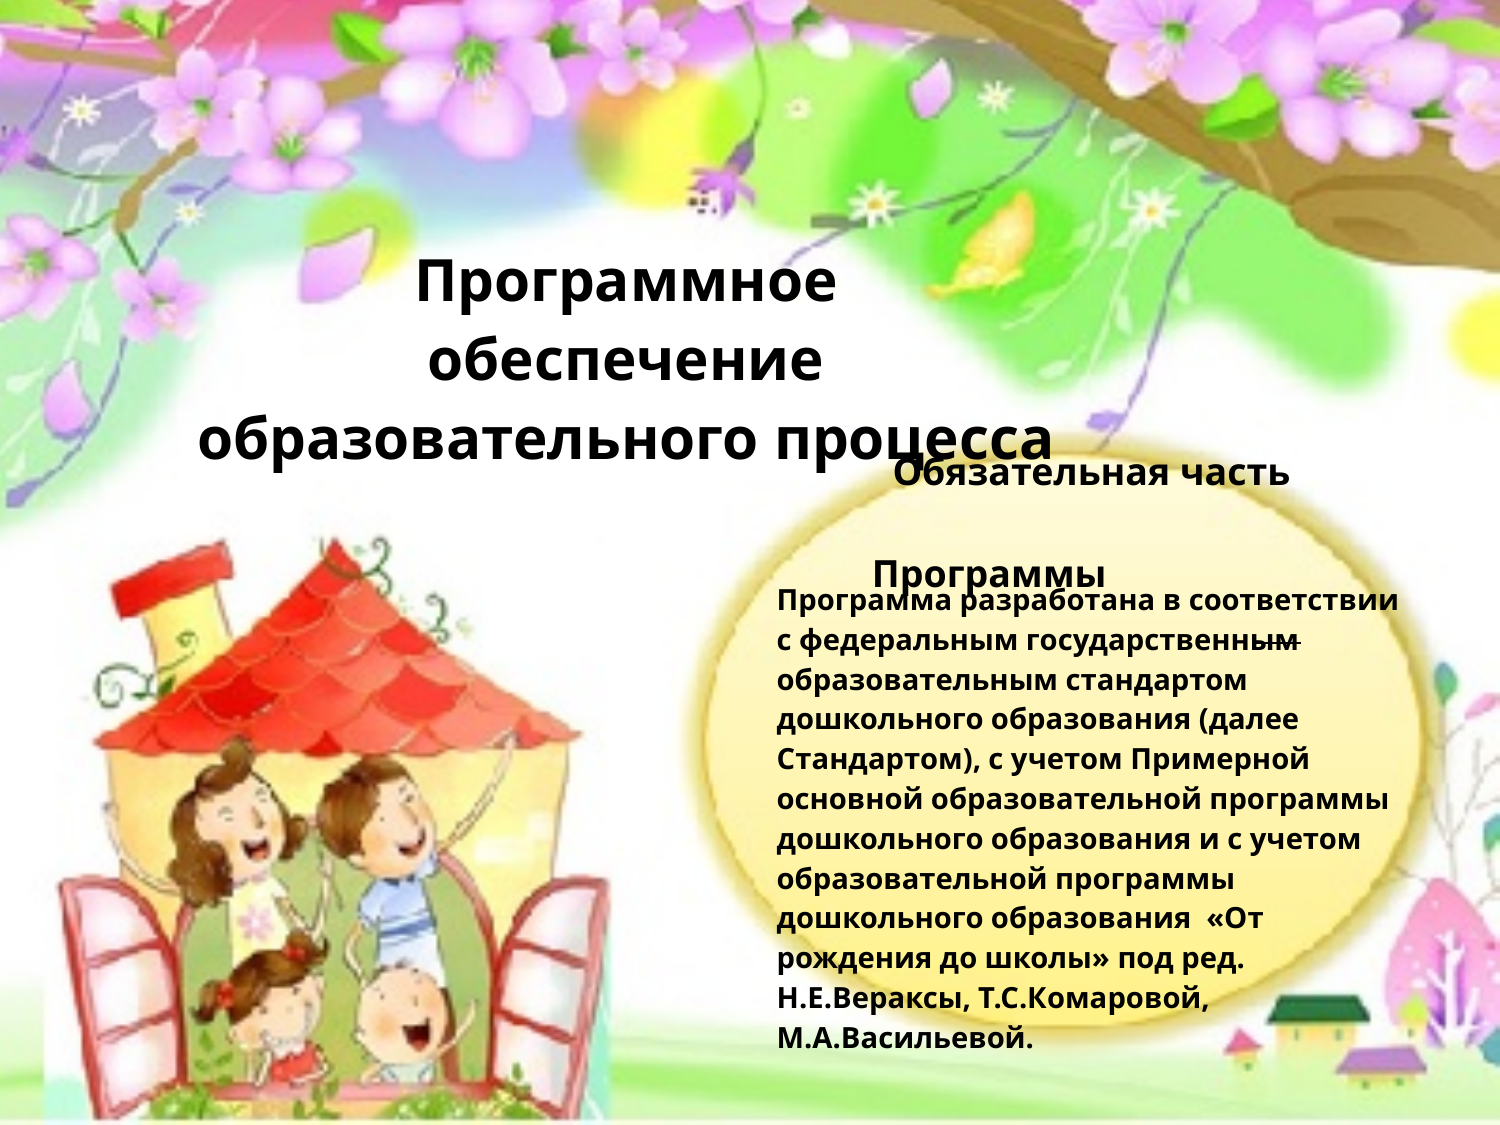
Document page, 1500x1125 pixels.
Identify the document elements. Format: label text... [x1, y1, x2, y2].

picture [0, 0, 1500, 1125]
text_box Программное обеспечение образовательного процесса [135, 231, 1117, 485]
text_box Обязательная часть Программы [785, 438, 1317, 658]
text_box Программа разработана в соответствии с федеральным государственным образовательным стандартом дошкольного образования (далее Стандартом), с учетом Примерной основной образовательной программы дошкольного образования и с учетом образовательной программы дошкольного образования «От рождения до школы» под ред. Н.Е.Вераксы, Т.С.Комаровой, М.А.Васильевой. [761, 373, 1424, 1064]
